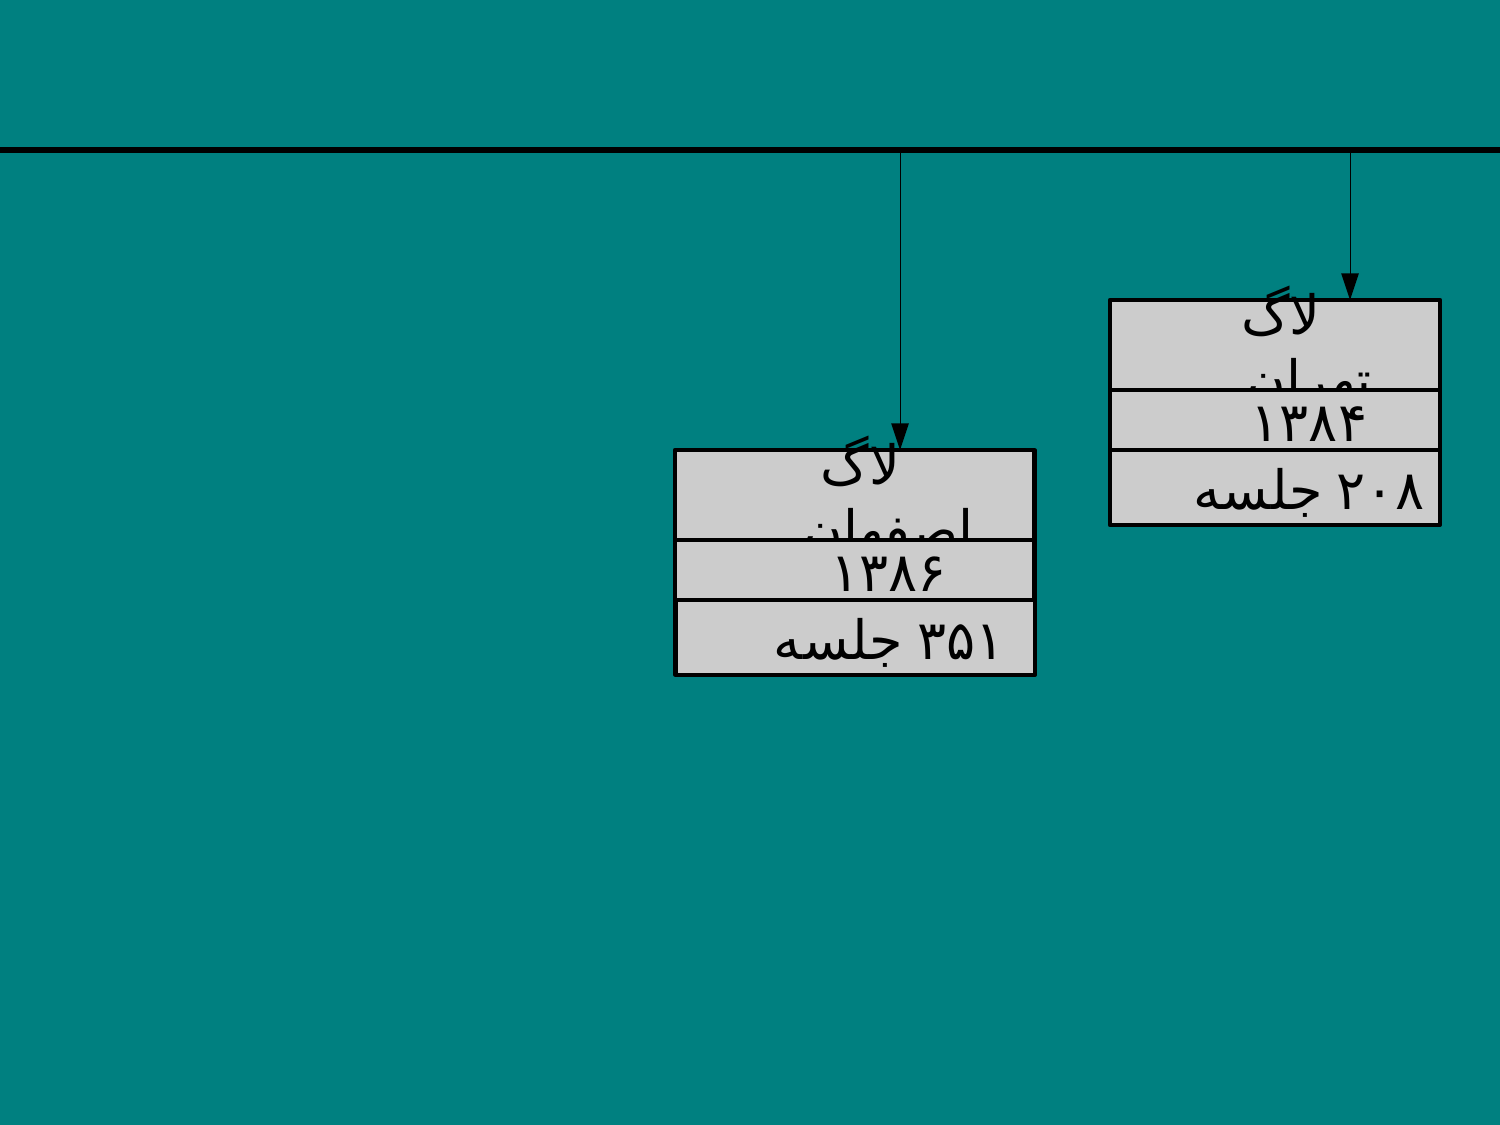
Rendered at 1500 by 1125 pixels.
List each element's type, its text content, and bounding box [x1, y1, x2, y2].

text_box ۲۰۸ جلسه [1110, 451, 1441, 526]
text_box لاگ تهران [1110, 299, 1441, 390]
text_box لاگ اصفهان [675, 450, 1035, 539]
text_box لاگ تهران [1297, 299, 1309, 322]
text_box ۱۳۸۶ [675, 539, 1035, 600]
text_box ۳۵۱ جلسه [675, 600, 1036, 676]
text_box لاگ اصفهان [878, 450, 889, 472]
text_box ۱۳۸۴ [1110, 390, 1441, 451]
